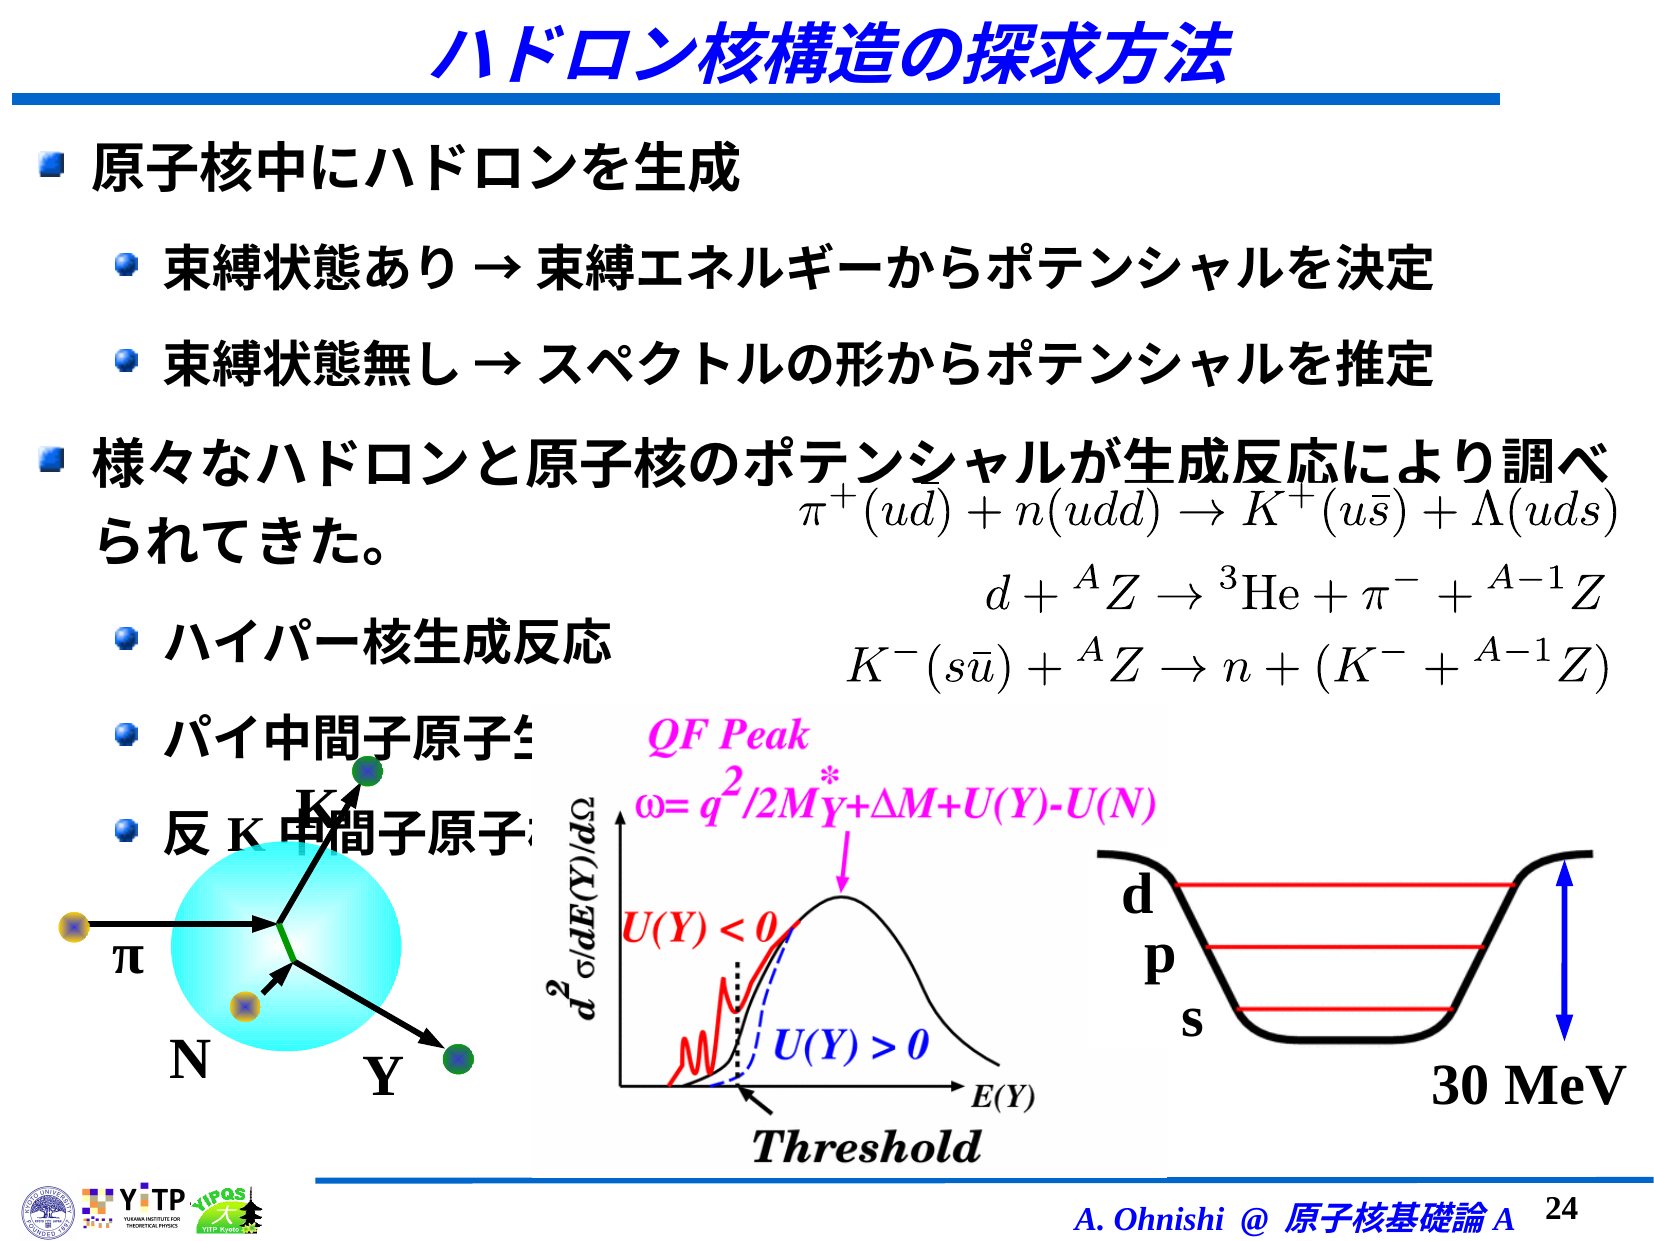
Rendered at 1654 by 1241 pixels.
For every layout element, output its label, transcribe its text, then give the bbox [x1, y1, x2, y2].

text_box s [1181, 984, 1205, 1051]
list 原子核中にハドロンを生成 束縛状態あり → 束縛エネルギーからポテンシャルを決定 束縛状態無し → スペクトルの形からポテンシャルを推定 様々なハドロンと原子核のポテンシャルが生成反応により調べられてきた。 ハイパー核生成反応 パイ中間子原子生成反応 反K中間子原子核生成反応 [20, 124, 1621, 728]
text_box [984, 563, 1607, 614]
text_box Y [362, 1043, 410, 1116]
title ハドロン核構造の探求方法 [0, 0, 1654, 99]
text_box [352, 756, 384, 787]
text_box p [1144, 920, 1178, 986]
picture [20, 1185, 76, 1241]
picture [115, 728, 138, 746]
picture [77, 1179, 263, 1234]
text_box 30 MeV [1431, 1052, 1628, 1119]
text_box [174, 841, 318, 922]
text_box [283, 849, 402, 1007]
text_box N [169, 1026, 217, 1098]
text_box [171, 926, 376, 1052]
picture [532, 705, 1600, 1178]
text_box K [295, 776, 346, 849]
text_box [442, 1044, 474, 1075]
text_box d [1121, 861, 1154, 928]
text_box [844, 635, 1613, 694]
text_box π [112, 921, 149, 993]
text_box [58, 912, 90, 943]
text_box [797, 482, 1622, 538]
picture [115, 819, 138, 842]
